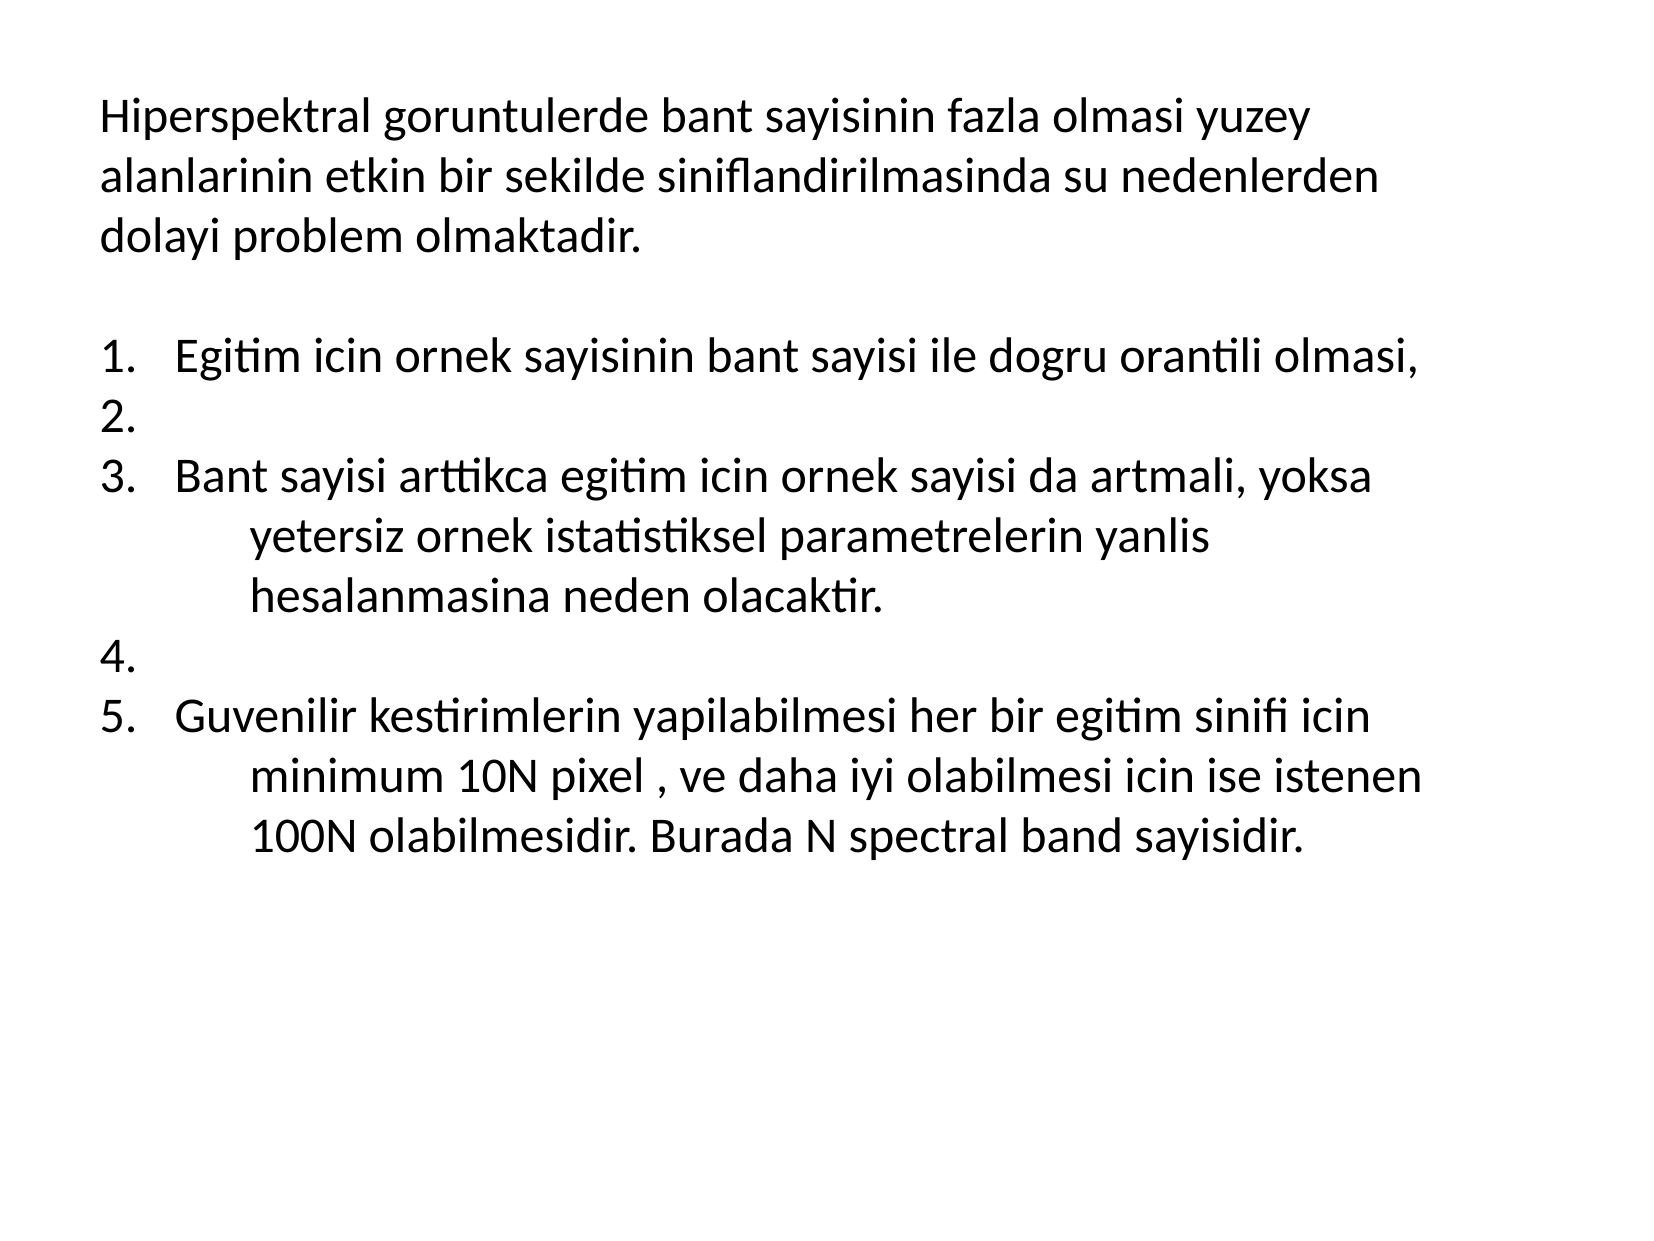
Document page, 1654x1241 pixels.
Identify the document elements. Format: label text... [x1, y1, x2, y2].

text_box Hiperspektral goruntulerde bant sayisinin fazla olmasi yuzey alanlarinin etkin bir sekilde siniflandirilmasinda su nedenlerden dolayi problem olmaktadir. Egitim icin ornek sayisinin bant sayisi ile dogru orantili olmasi, Bant sayisi arttikca egitim icin ornek sayisi da artmali, yoksa yetersiz ornek istatistiksel parametrelerin yanlis hesalanmasina neden olacaktir. Guvenilir kestirimlerin yapilabilmesi her bir egitim sinifi icin minimum 10N pixel , ve daha iyi olabilmesi icin ise istenen 100N olabilmesidir. Burada N spectral band sayisidir. [85, 75, 1450, 930]
